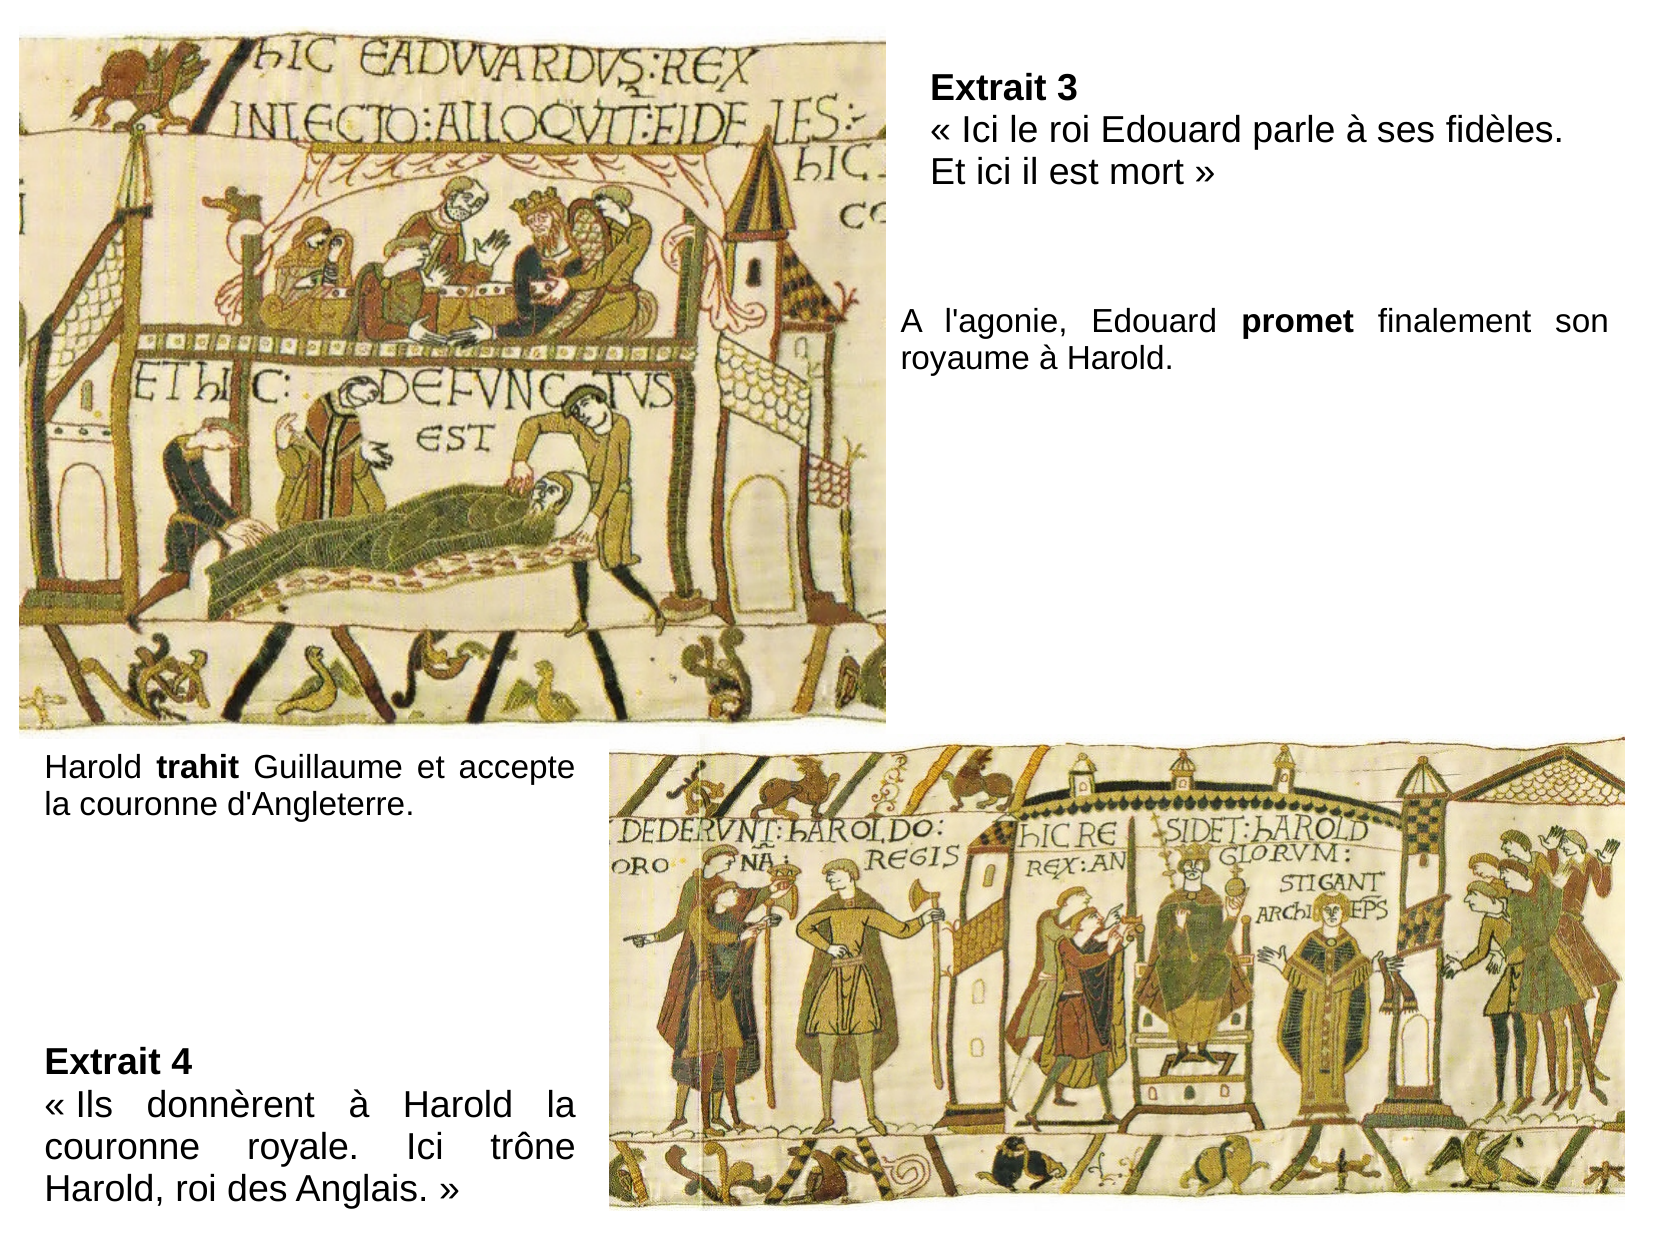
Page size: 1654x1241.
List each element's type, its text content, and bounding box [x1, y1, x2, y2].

text_box Harold trahit Guillaume et accepte la couronne d'Angleterre. [29, 740, 591, 832]
text_box Extrait 4 « Ils donnèrent à Harold la couronne royale. Ici trône Harold, roi des Anglais. » [29, 1033, 591, 1218]
text_box Extrait 3 « Ici le roi Edouard parle à ses fidèles. Et ici il est mort » [915, 59, 1625, 202]
picture [19, 26, 1625, 1211]
text_box A l'agonie, Edouard promet finalement son royaume à Harold. [886, 295, 1625, 386]
